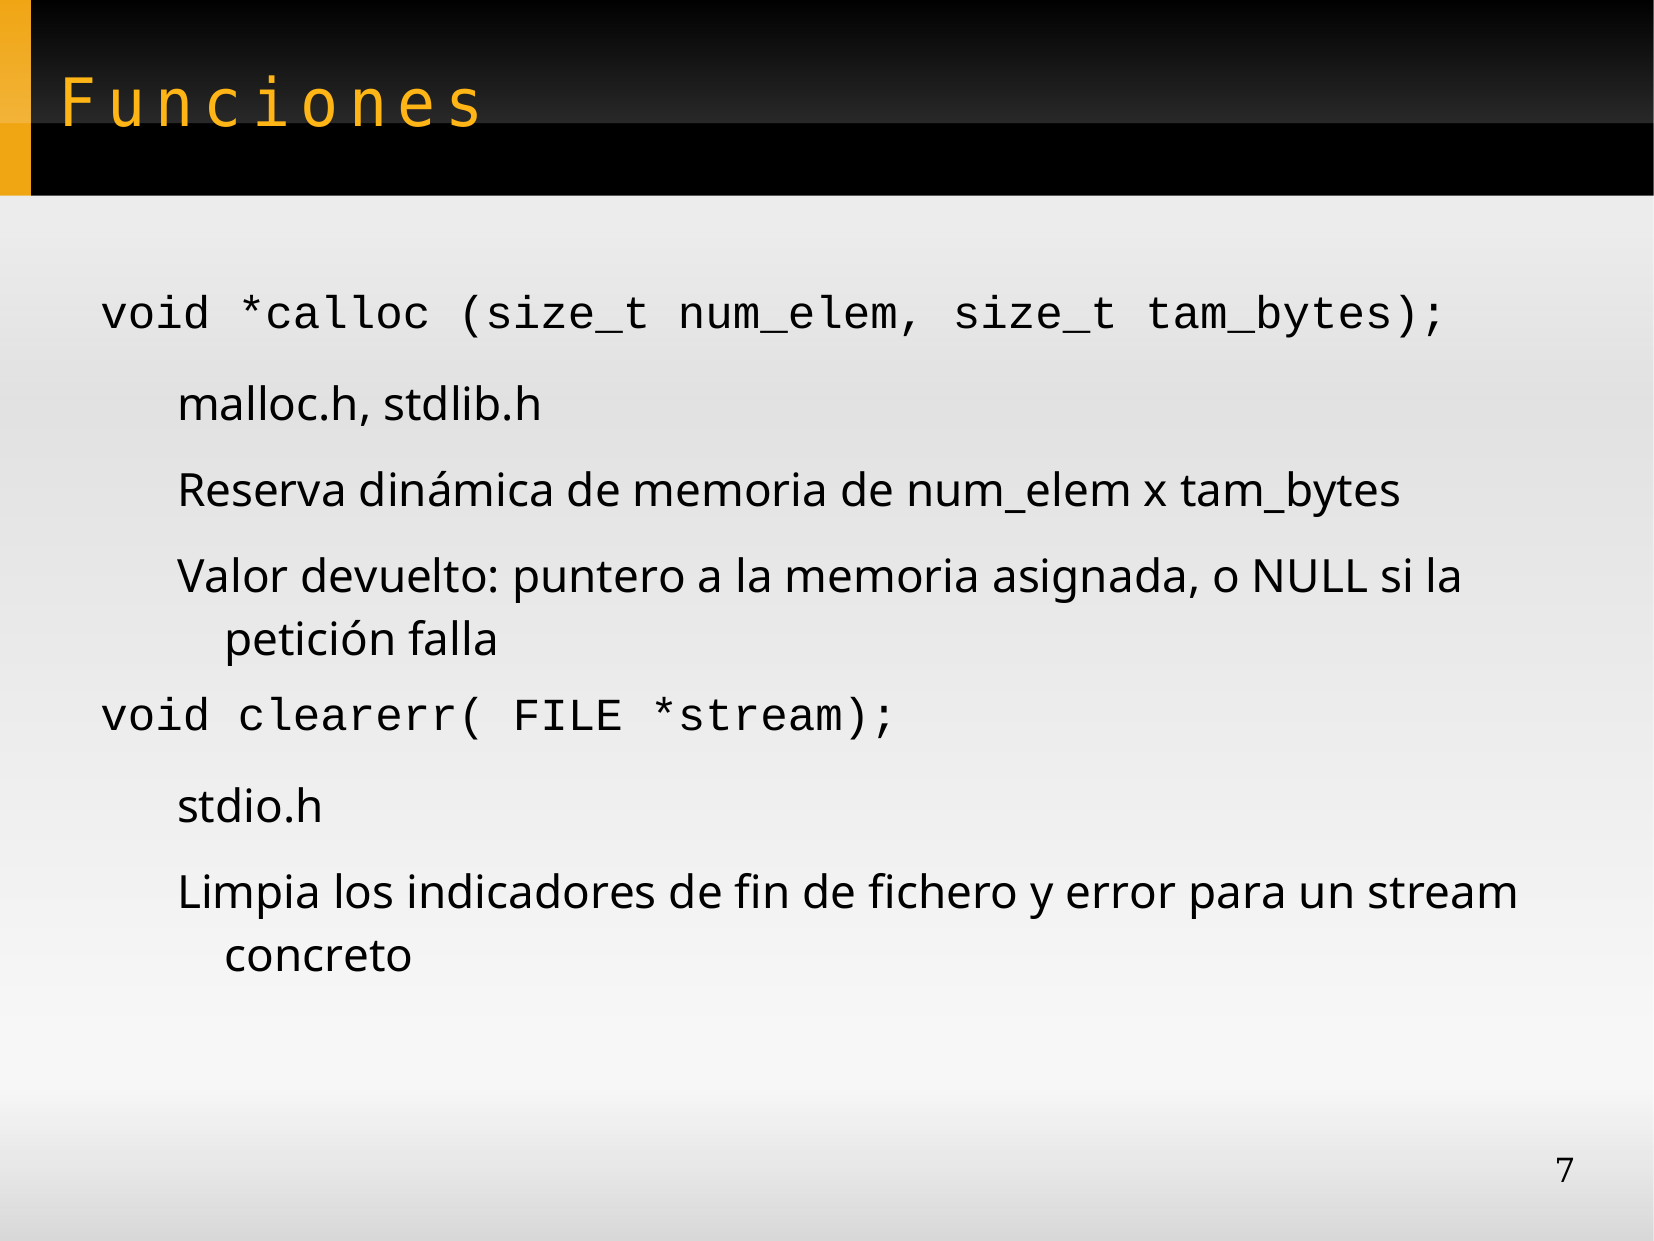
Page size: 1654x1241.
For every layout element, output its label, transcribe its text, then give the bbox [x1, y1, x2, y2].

list void *calloc (size_t num_elem, size_t tam_bytes); malloc.h, stdlib.h Reserva dinámica de memoria de num_elem x tam_bytes Valor devuelto: puntero a la memoria asignada, o NULL si la petición falla void clearerr( FILE *stream); stdio.h Limpia los indicadores de fin de fichero y error para un stream concreto [82, 290, 1571, 935]
title Funciones [59, 29, 1506, 178]
picture [0, 0, 1654, 1241]
